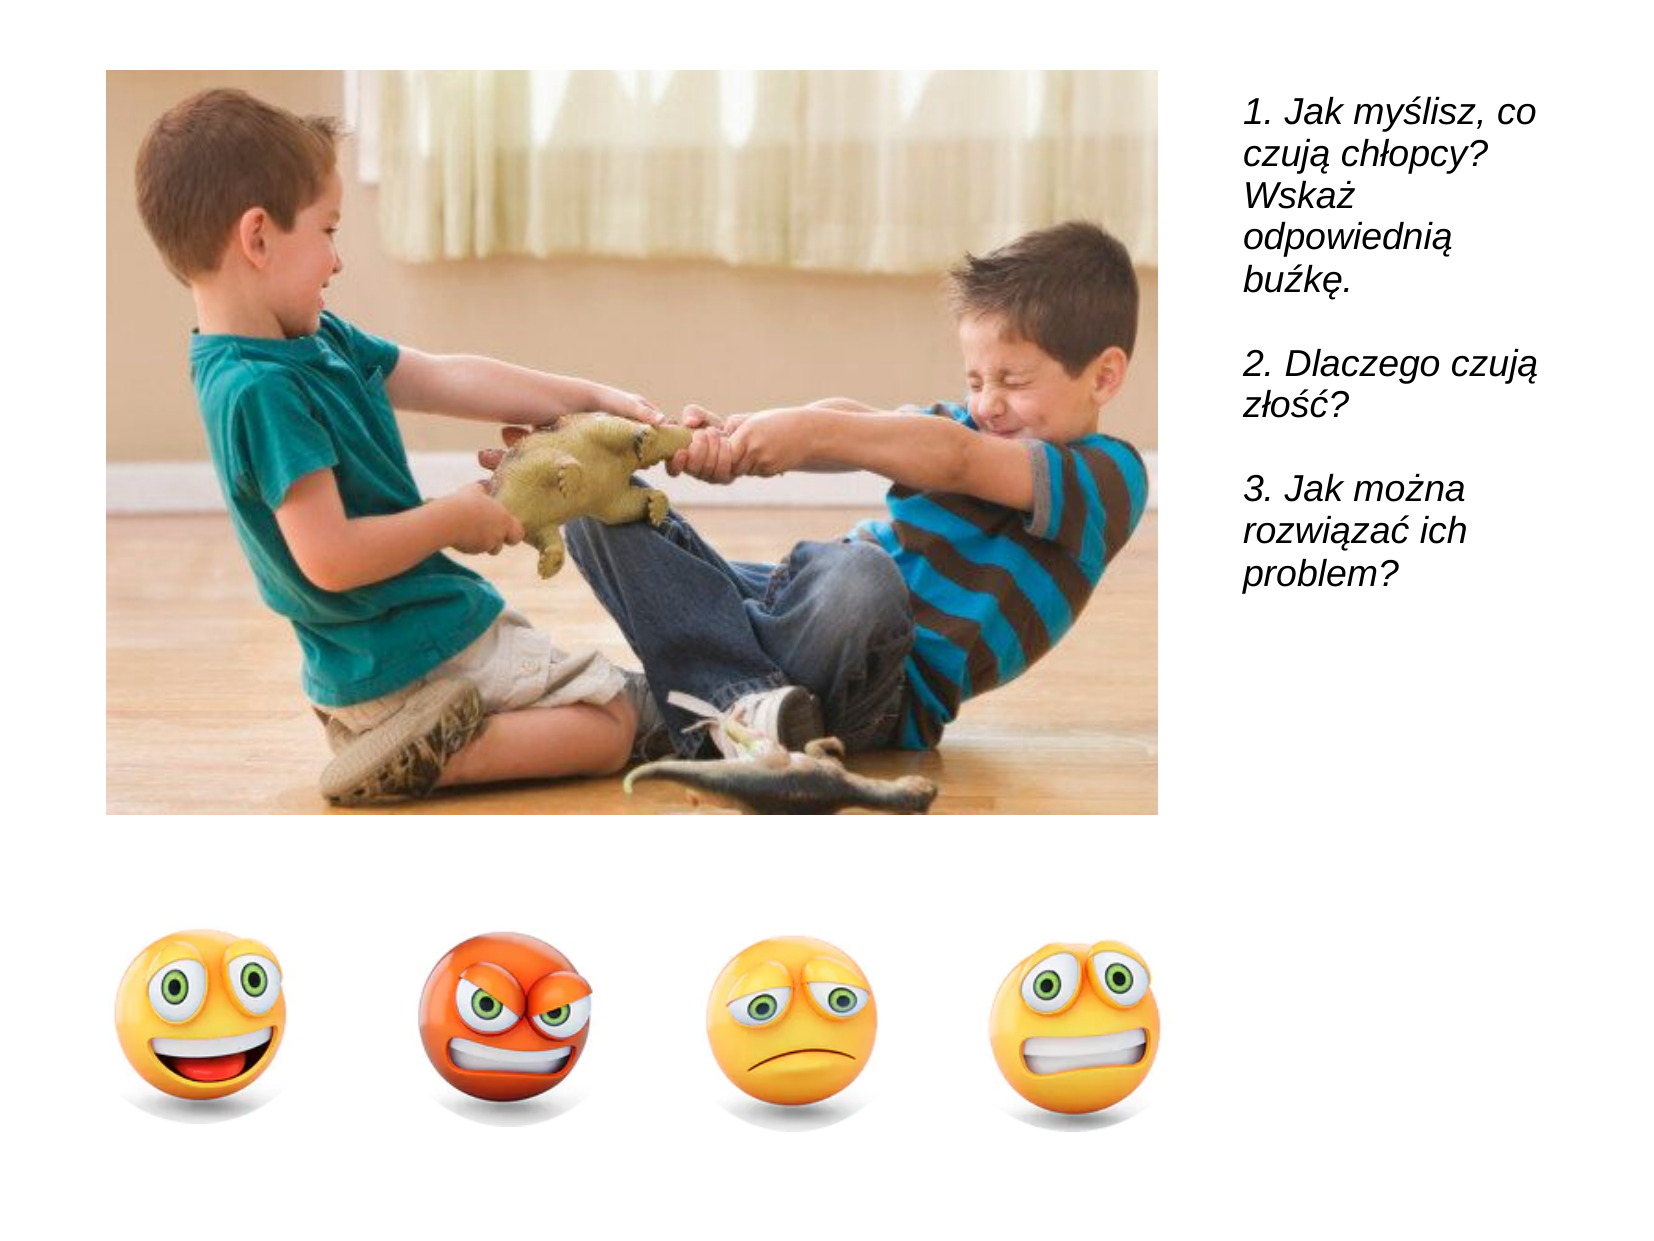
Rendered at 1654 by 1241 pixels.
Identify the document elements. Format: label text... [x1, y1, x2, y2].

picture [955, 922, 1190, 1132]
picture [398, 918, 621, 1127]
picture [82, 909, 316, 1124]
picture [106, 70, 1158, 815]
text_box 1. Jak myślisz, co czują chłopcy? Wskaż odpowiednią buźkę. 2. Dlaczego czują złość? 3. Jak można rozwiązać ich problem? [1228, 82, 1583, 599]
picture [683, 925, 903, 1132]
